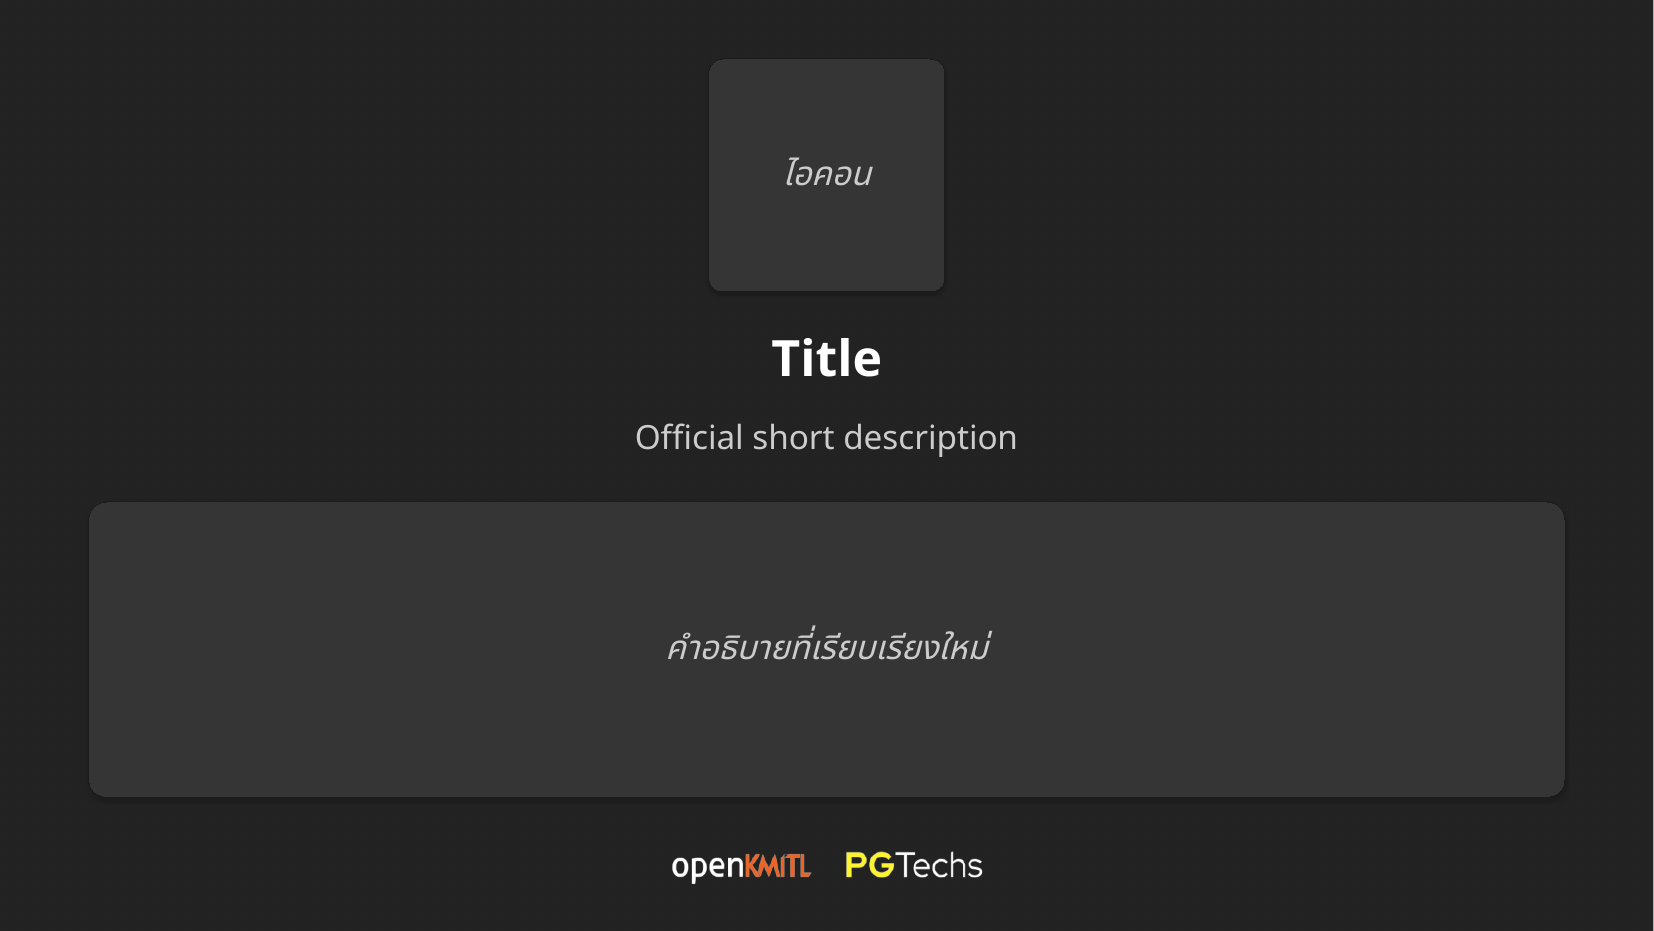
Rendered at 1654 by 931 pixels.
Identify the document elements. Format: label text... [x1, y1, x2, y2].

text_box ไอคอน [708, 58, 945, 291]
text_box Title Official short description [310, 291, 1344, 457]
picture [0, 0, 1654, 931]
text_box คำอธิบายที่เรียบเรียงใหม่ [88, 501, 1566, 797]
